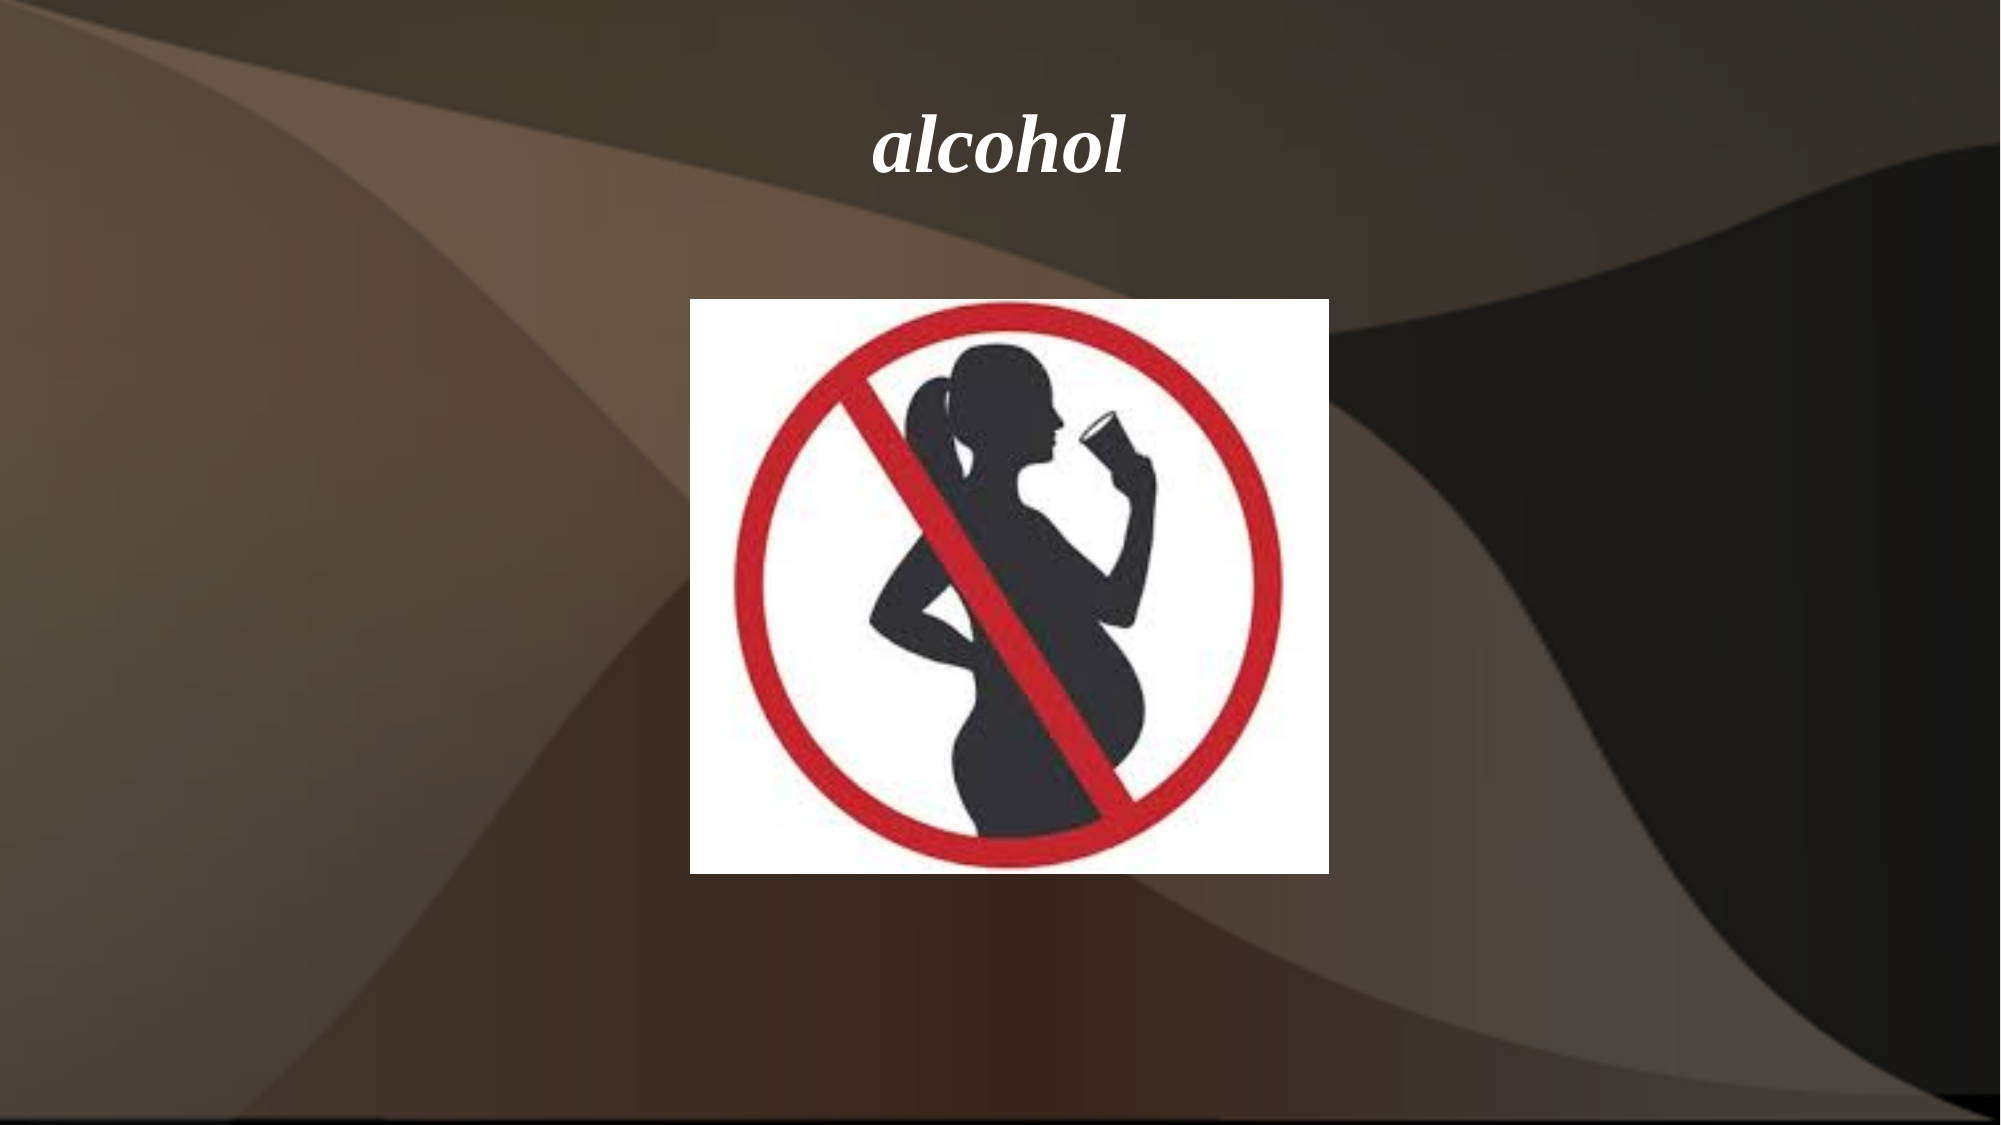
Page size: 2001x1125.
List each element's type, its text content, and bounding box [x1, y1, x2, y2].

title alcohol [99, 44, 1900, 233]
picture [690, 299, 1329, 875]
